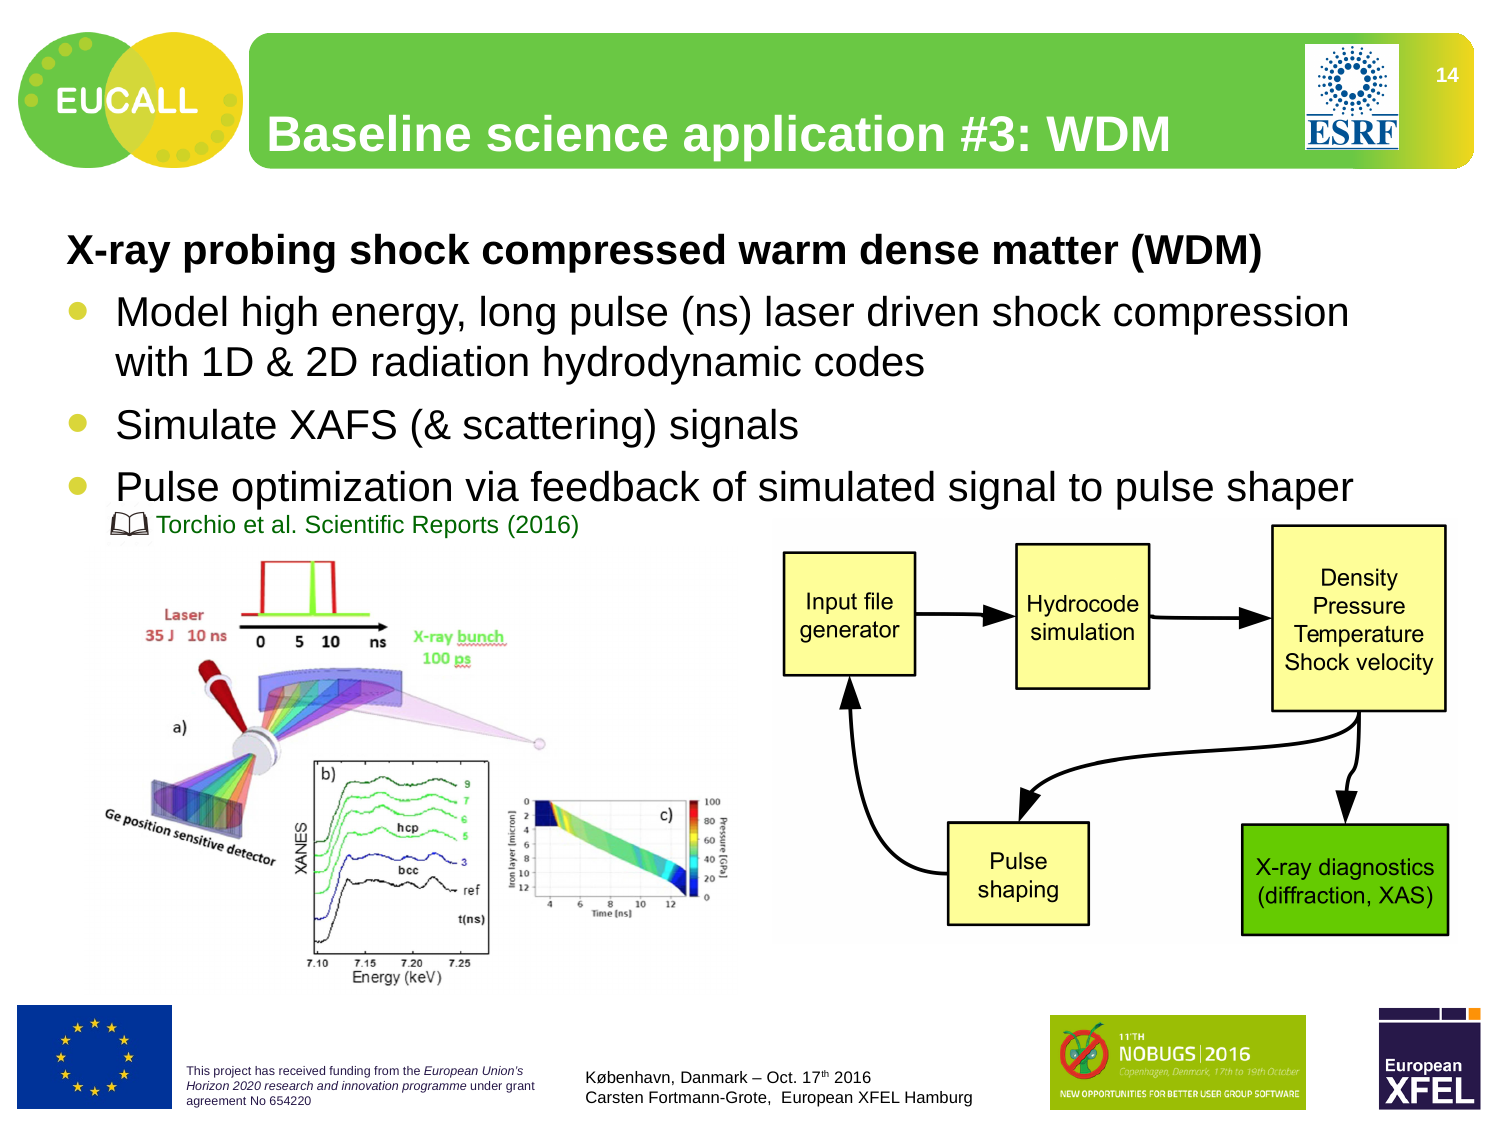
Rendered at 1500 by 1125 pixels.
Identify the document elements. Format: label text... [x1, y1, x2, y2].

picture [84, 501, 738, 995]
list X-ray probing shock compressed warm dense matter (WDM) Model high energy, long pulse (ns) laser driven shock compression with 1D & 2D radiation hydrodynamic codes Simulate XAFS (& scattering) signals Pulse optimization via feedback of simulated signal to pulse shaper [66, 222, 1375, 482]
picture [18, 32, 243, 168]
picture [1305, 44, 1399, 150]
text_box Torchio et al. Scientific Reports (2016) [154, 503, 676, 547]
title Baseline science application #3: WDM [266, 63, 1482, 162]
picture [1376, 1005, 1483, 1112]
picture [1050, 1015, 1306, 1110]
picture [772, 518, 1458, 944]
picture [17, 1005, 172, 1109]
